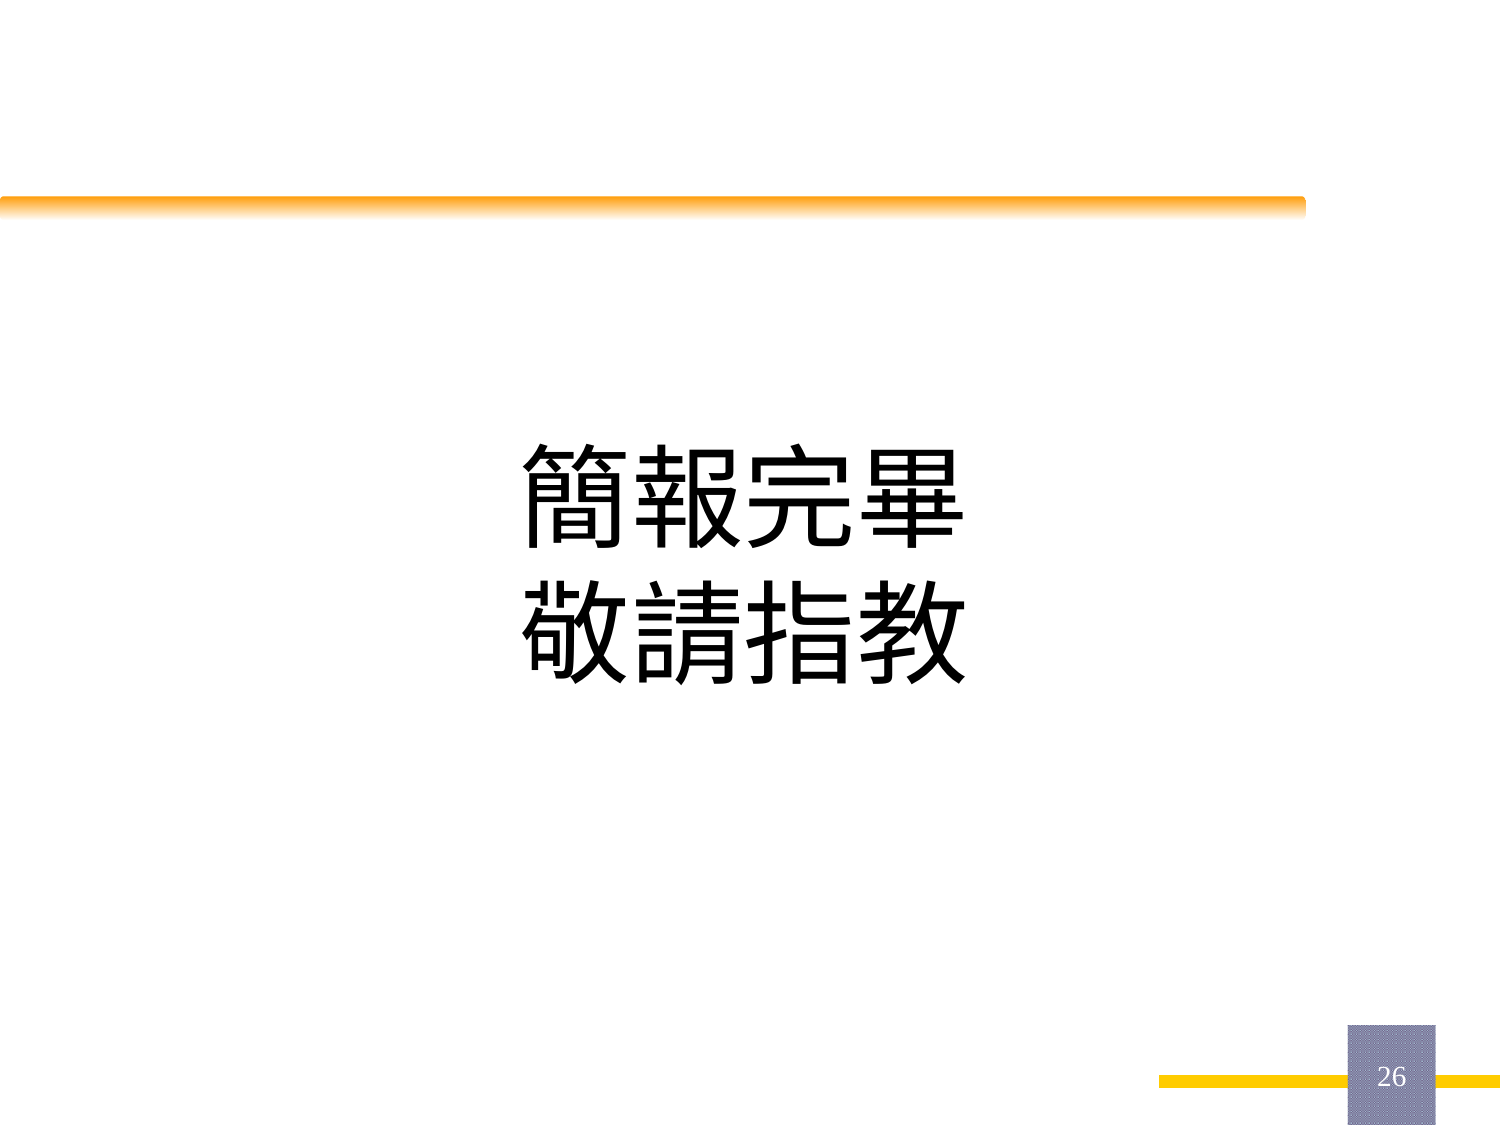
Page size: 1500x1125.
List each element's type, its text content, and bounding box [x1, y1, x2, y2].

text_box [1347, 1025, 1436, 1125]
text_box 簡報完畢 敬請指教 [437, 387, 1050, 738]
